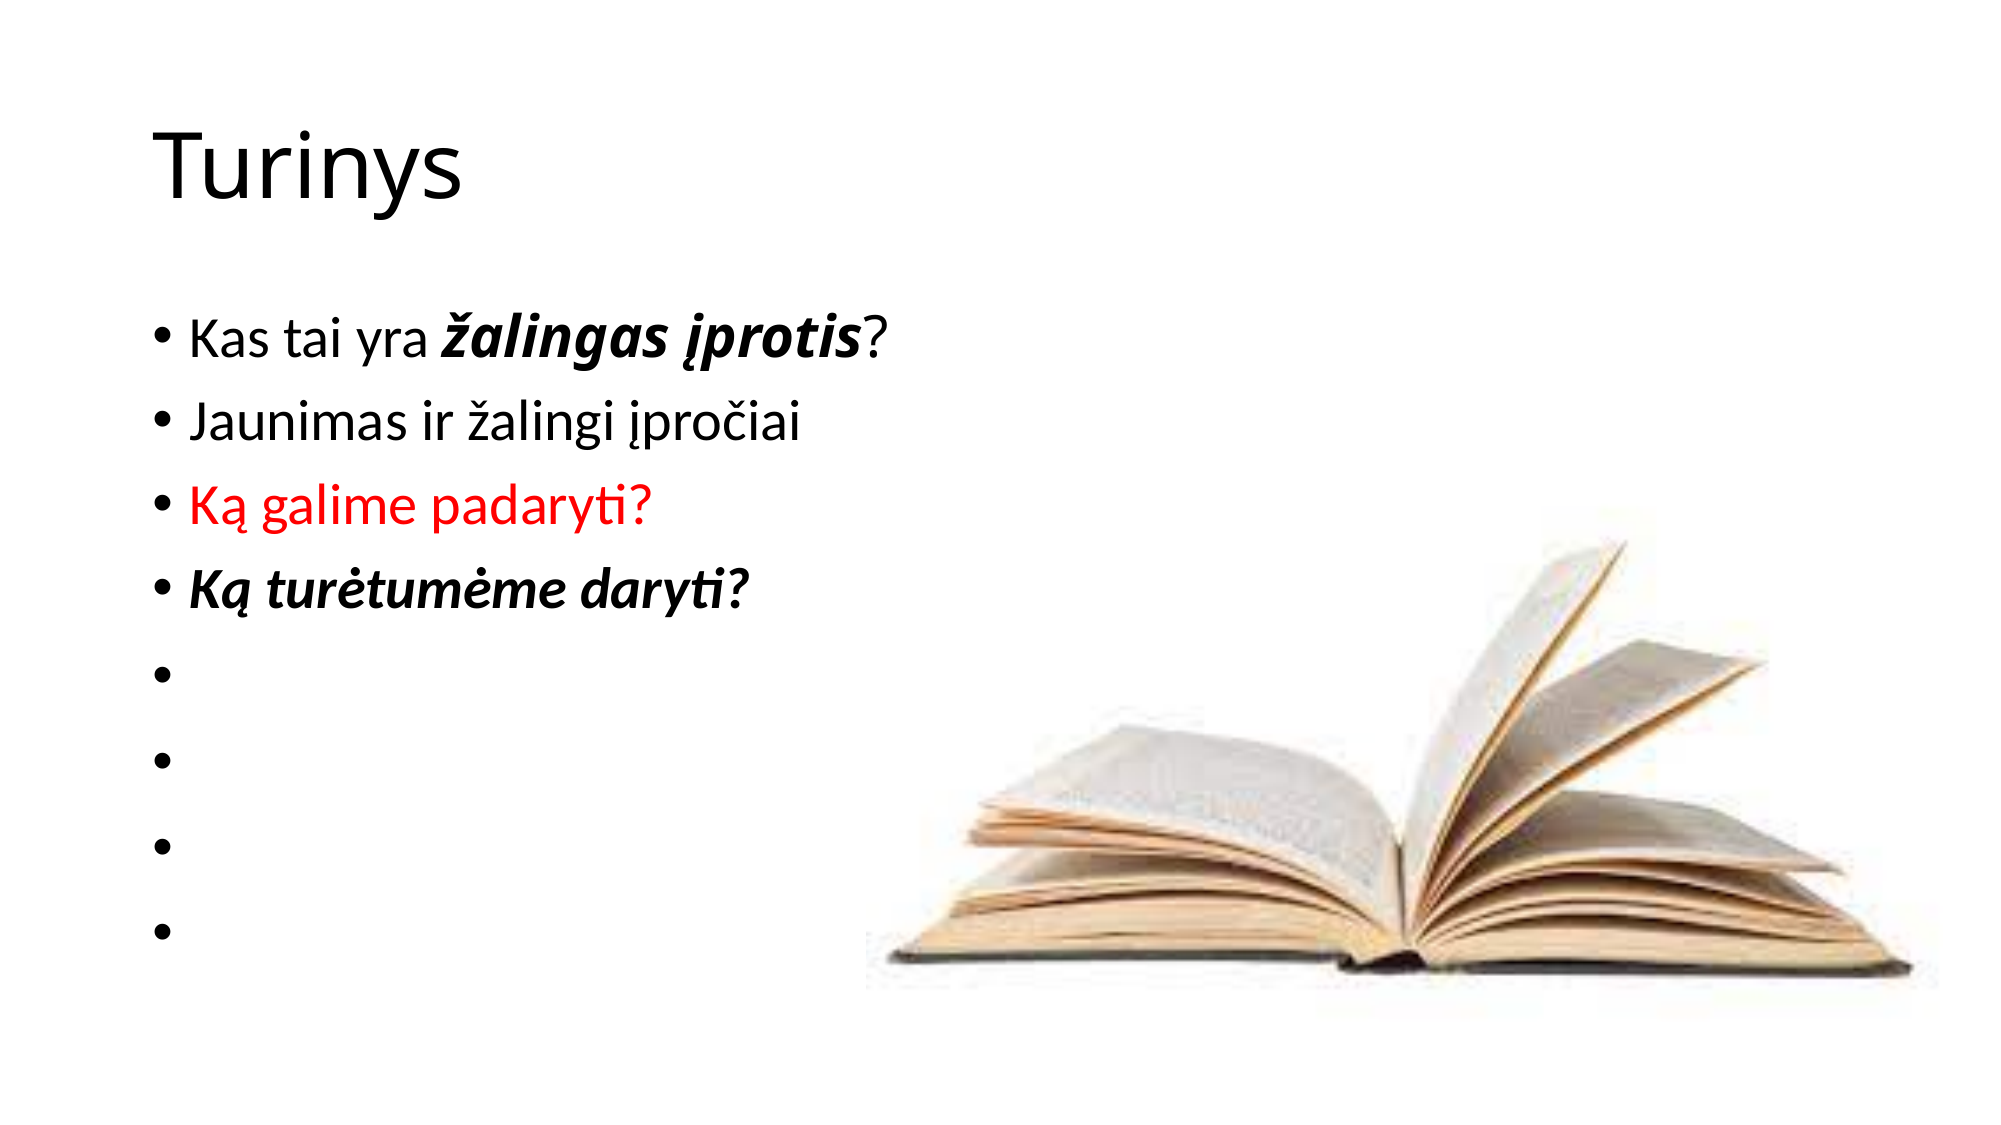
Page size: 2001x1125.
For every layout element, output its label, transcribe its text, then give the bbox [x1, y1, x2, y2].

list Kas tai yra žalingas įprotis? Jaunimas ir žalingi įpročiai Ką galime padaryti? Ką turėtumėme daryti? [137, 299, 1863, 1014]
title Turinys [137, 59, 1863, 278]
picture [866, 453, 1943, 1036]
